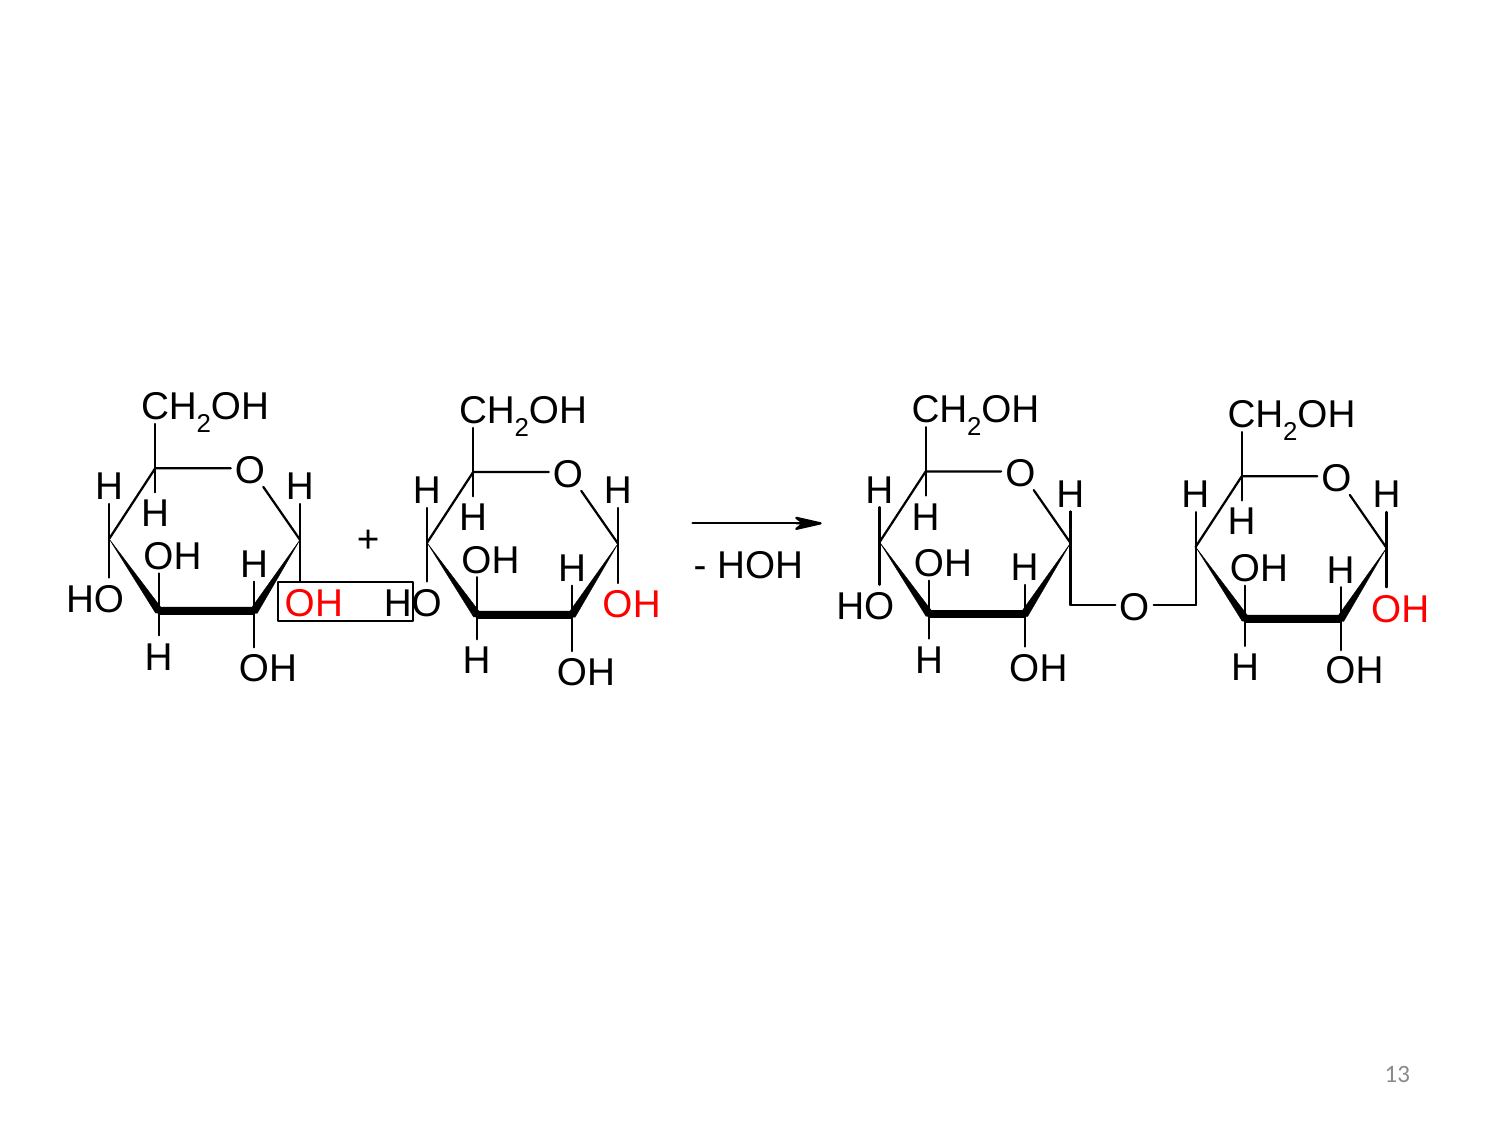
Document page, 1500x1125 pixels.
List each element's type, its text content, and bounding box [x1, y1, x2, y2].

chart [60, 383, 1438, 703]
slide_number <номер> [1074, 1042, 1425, 1103]
